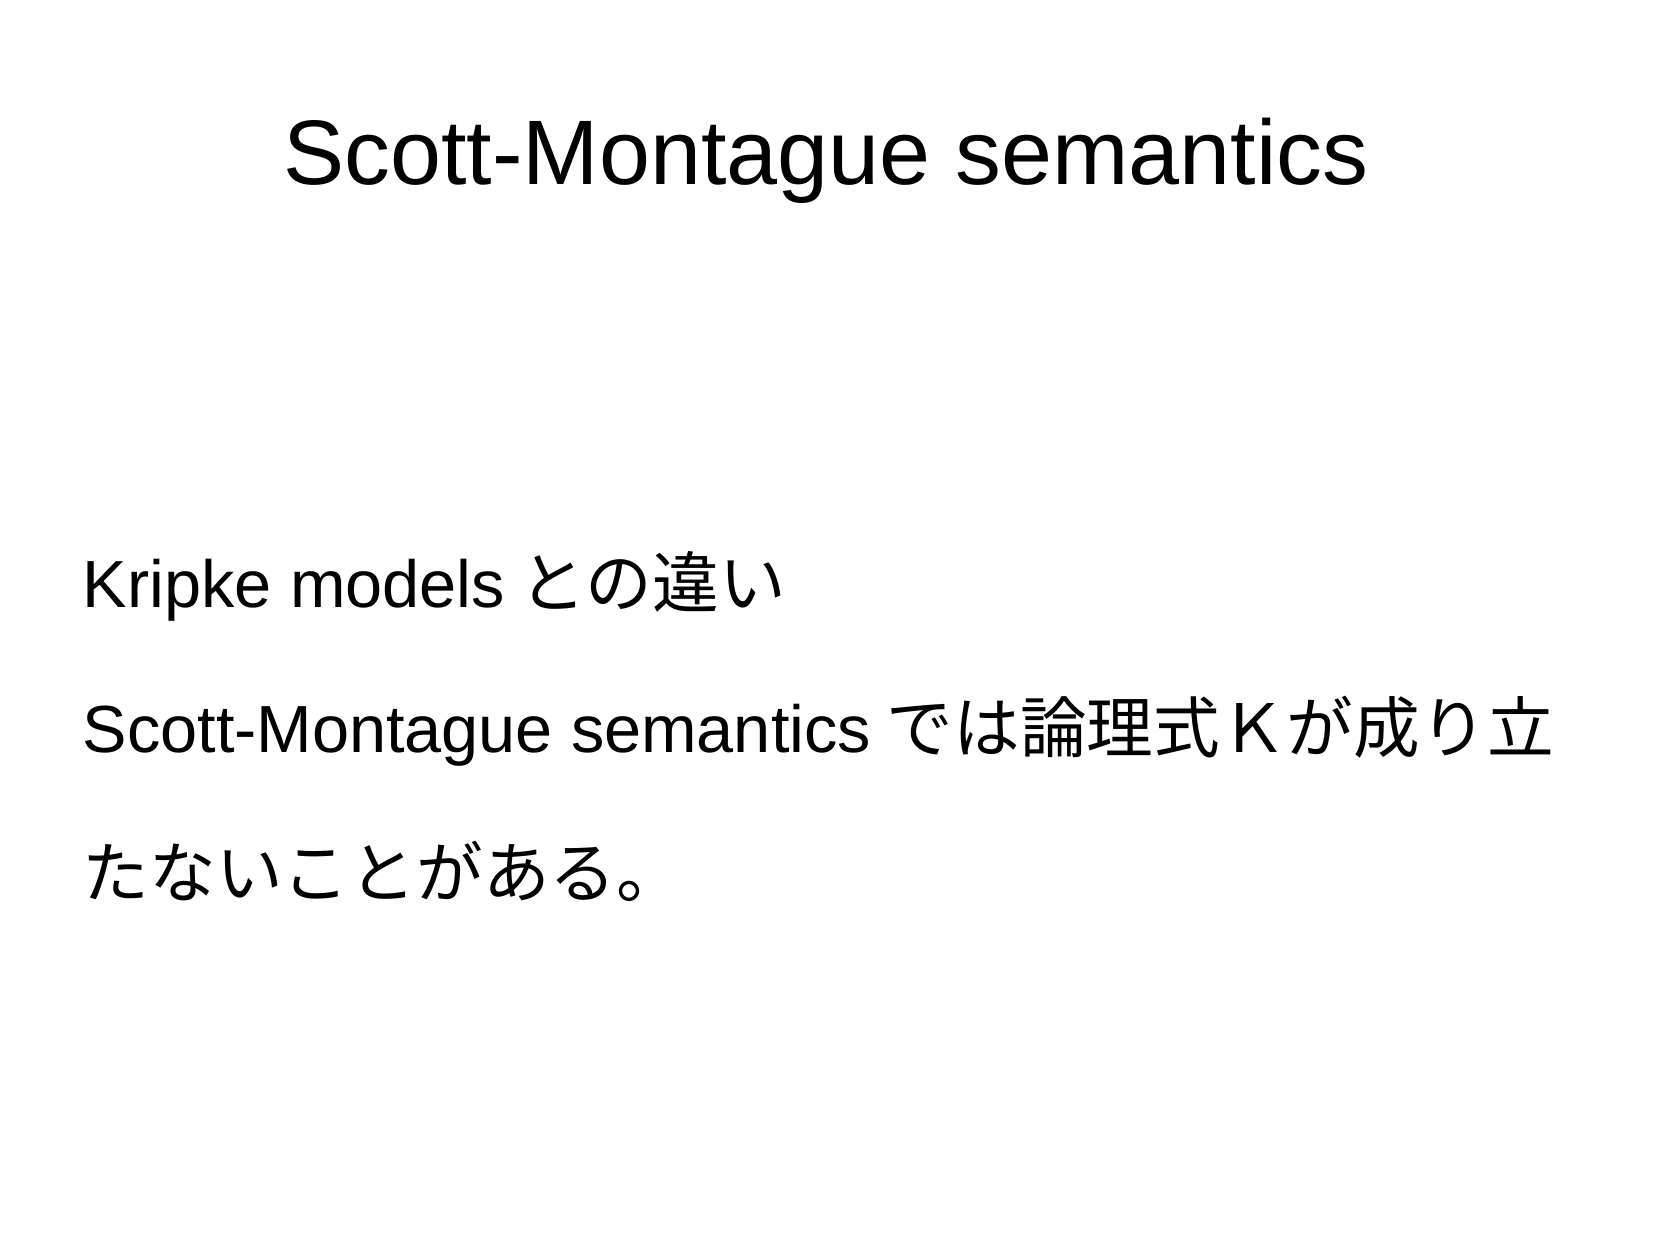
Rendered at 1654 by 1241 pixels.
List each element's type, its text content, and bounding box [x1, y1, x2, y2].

title Scott-Montague semantics [82, 56, 1571, 250]
subtitle Kripke modelsとの違い Scott-Montague semanticsでは論理式Ｋが成り立たないことがある。 [82, 297, 1571, 1102]
